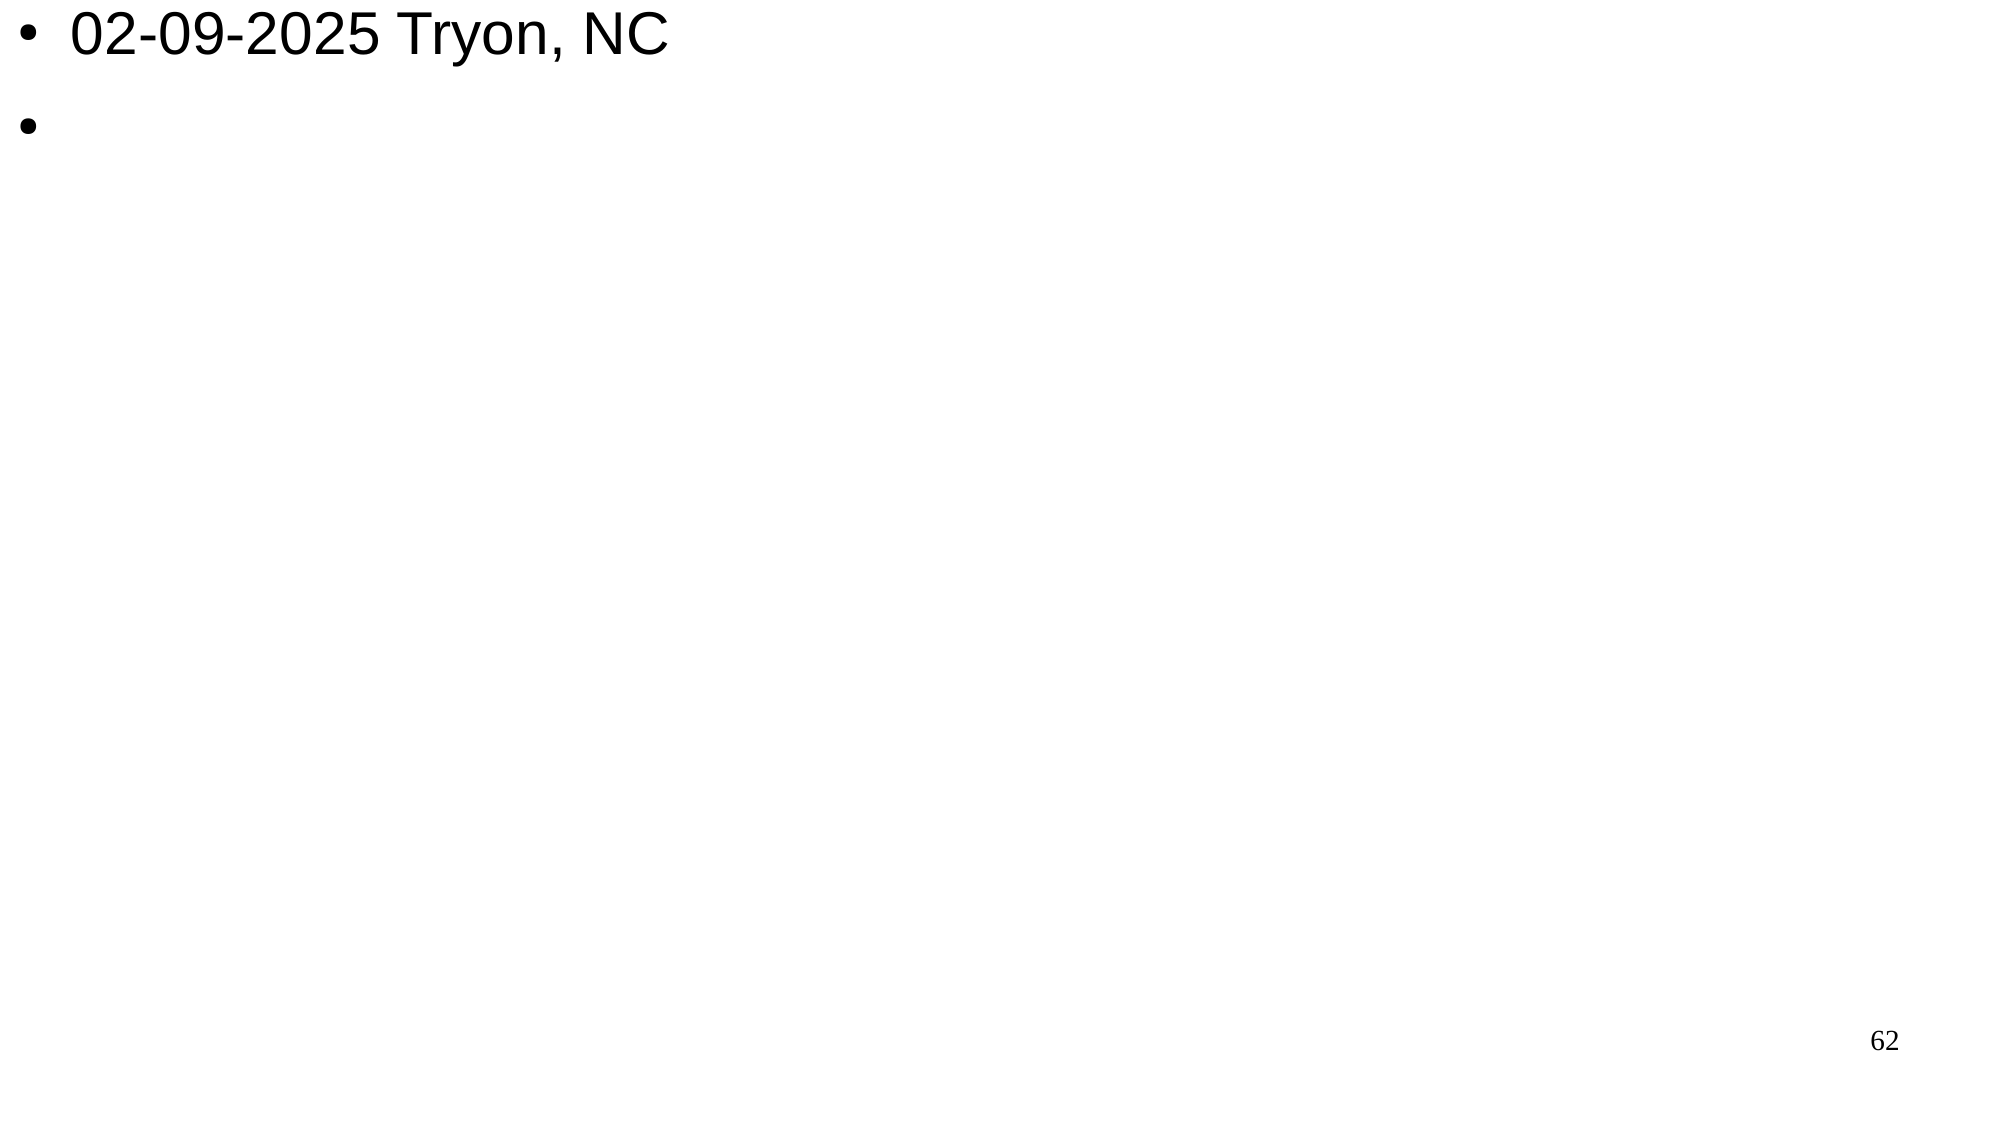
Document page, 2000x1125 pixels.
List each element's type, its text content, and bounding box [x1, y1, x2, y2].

list 02-09-2025 Tryon, NC [0, 0, 1996, 1123]
